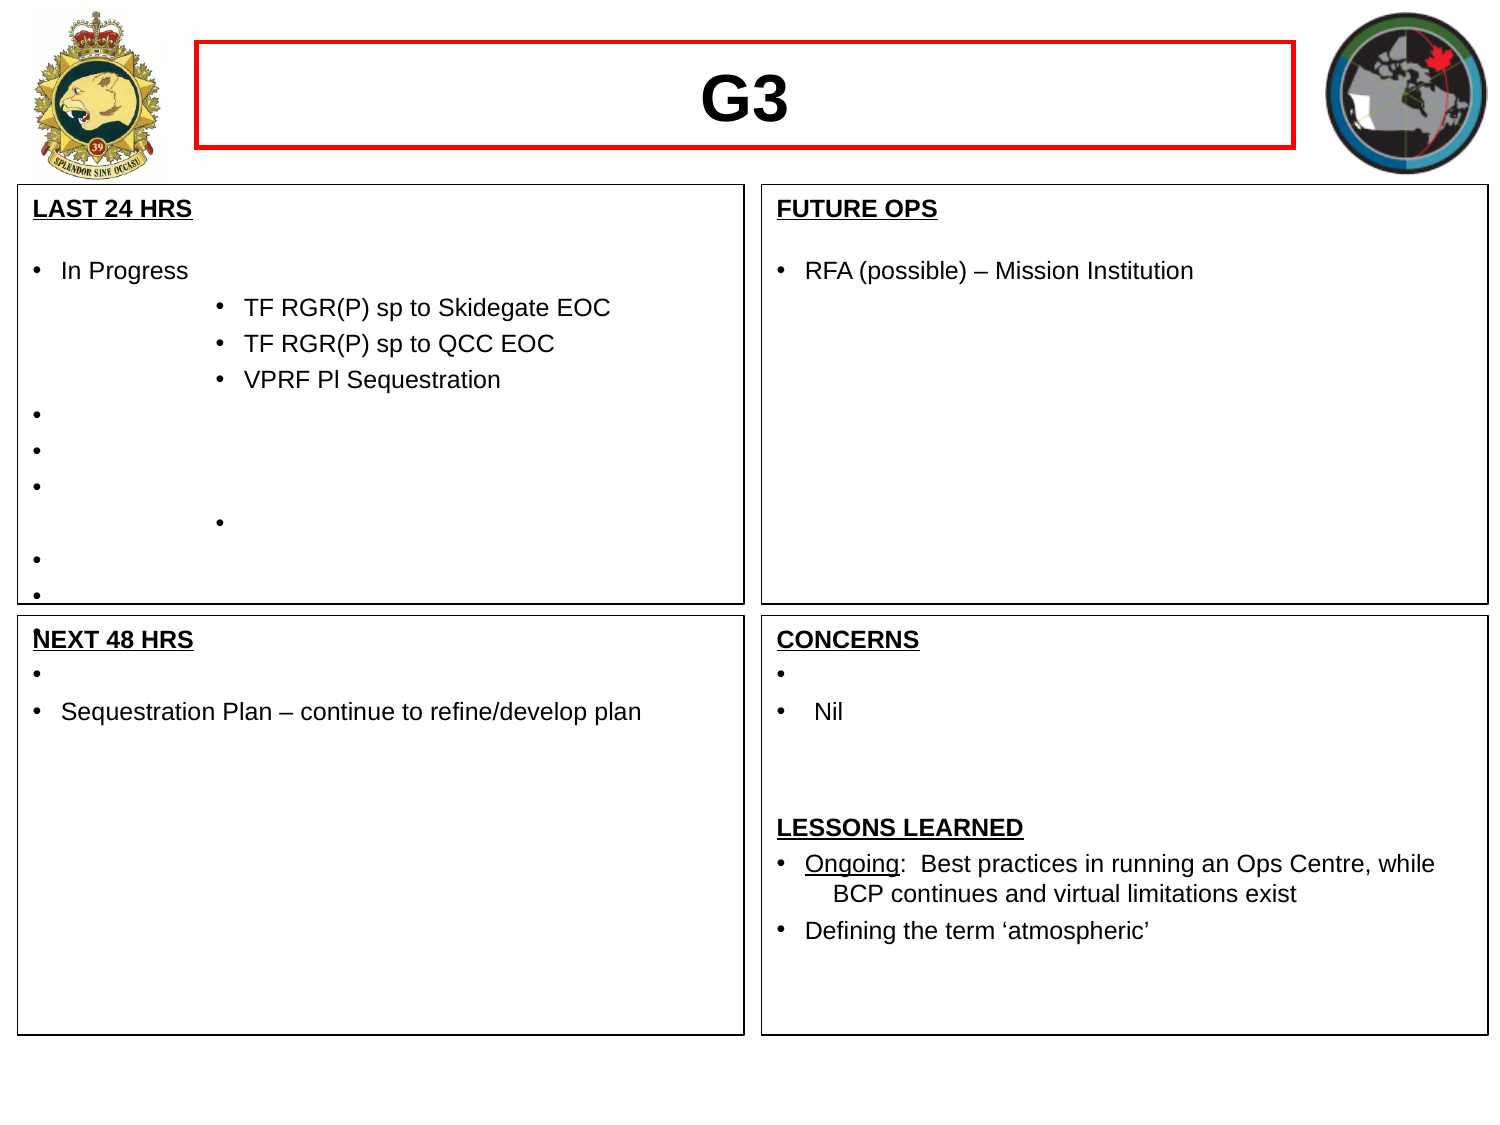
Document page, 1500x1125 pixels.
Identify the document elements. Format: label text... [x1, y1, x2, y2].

list NEXT 48 HRS Sequestration Plan – continue to refine/develop plan [17, 615, 745, 1035]
title G3 [196, 42, 1294, 148]
list FUTURE OPS RFA (possible) – Mission Institution [761, 184, 1489, 604]
list CONCERNS Nil LESSONS LEARNED Ongoing: Best practices in running an Ops Centre, while BCP continues and virtual limitations exist Defining the term ‘atmospheric’ [761, 615, 1489, 1035]
list LAST 24 HRS In Progress TF RGR(P) sp to Skidegate EOC TF RGR(P) sp to QCC EOC VPRF Pl Sequestration [17, 184, 745, 604]
